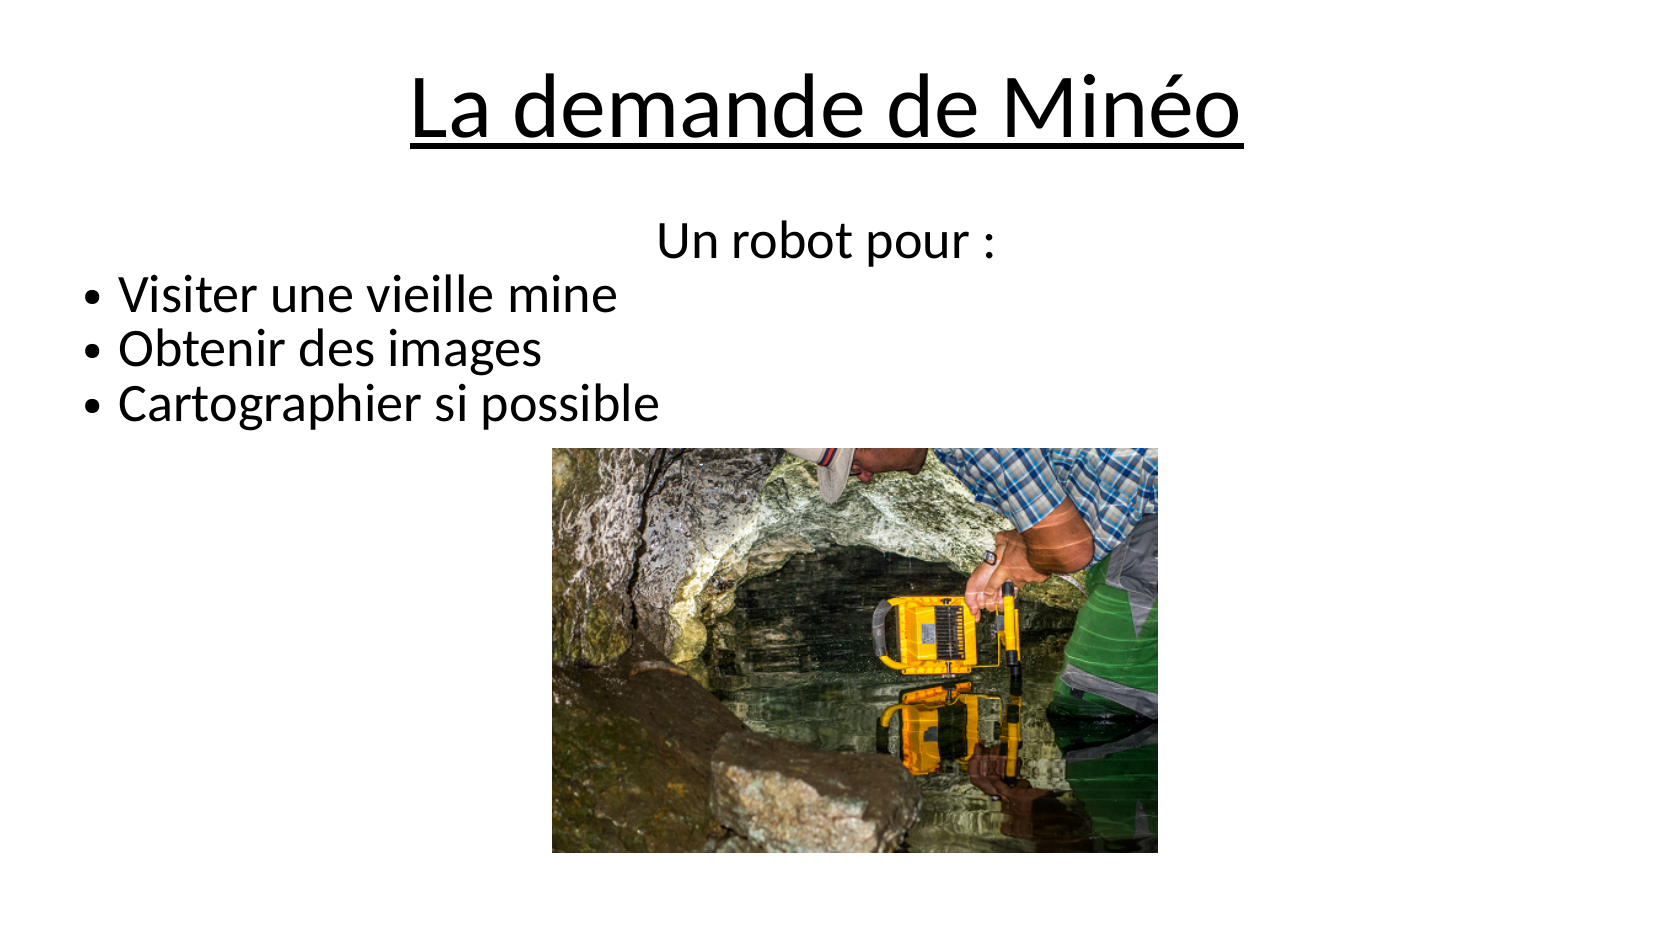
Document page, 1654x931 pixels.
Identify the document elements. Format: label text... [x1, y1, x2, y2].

title La demande de Minéo [82, 37, 1571, 193]
picture [552, 448, 1158, 853]
subtitle Un robot pour : Visiter une vieille mine Obtenir des images Cartographier si possible [82, 217, 1571, 758]
